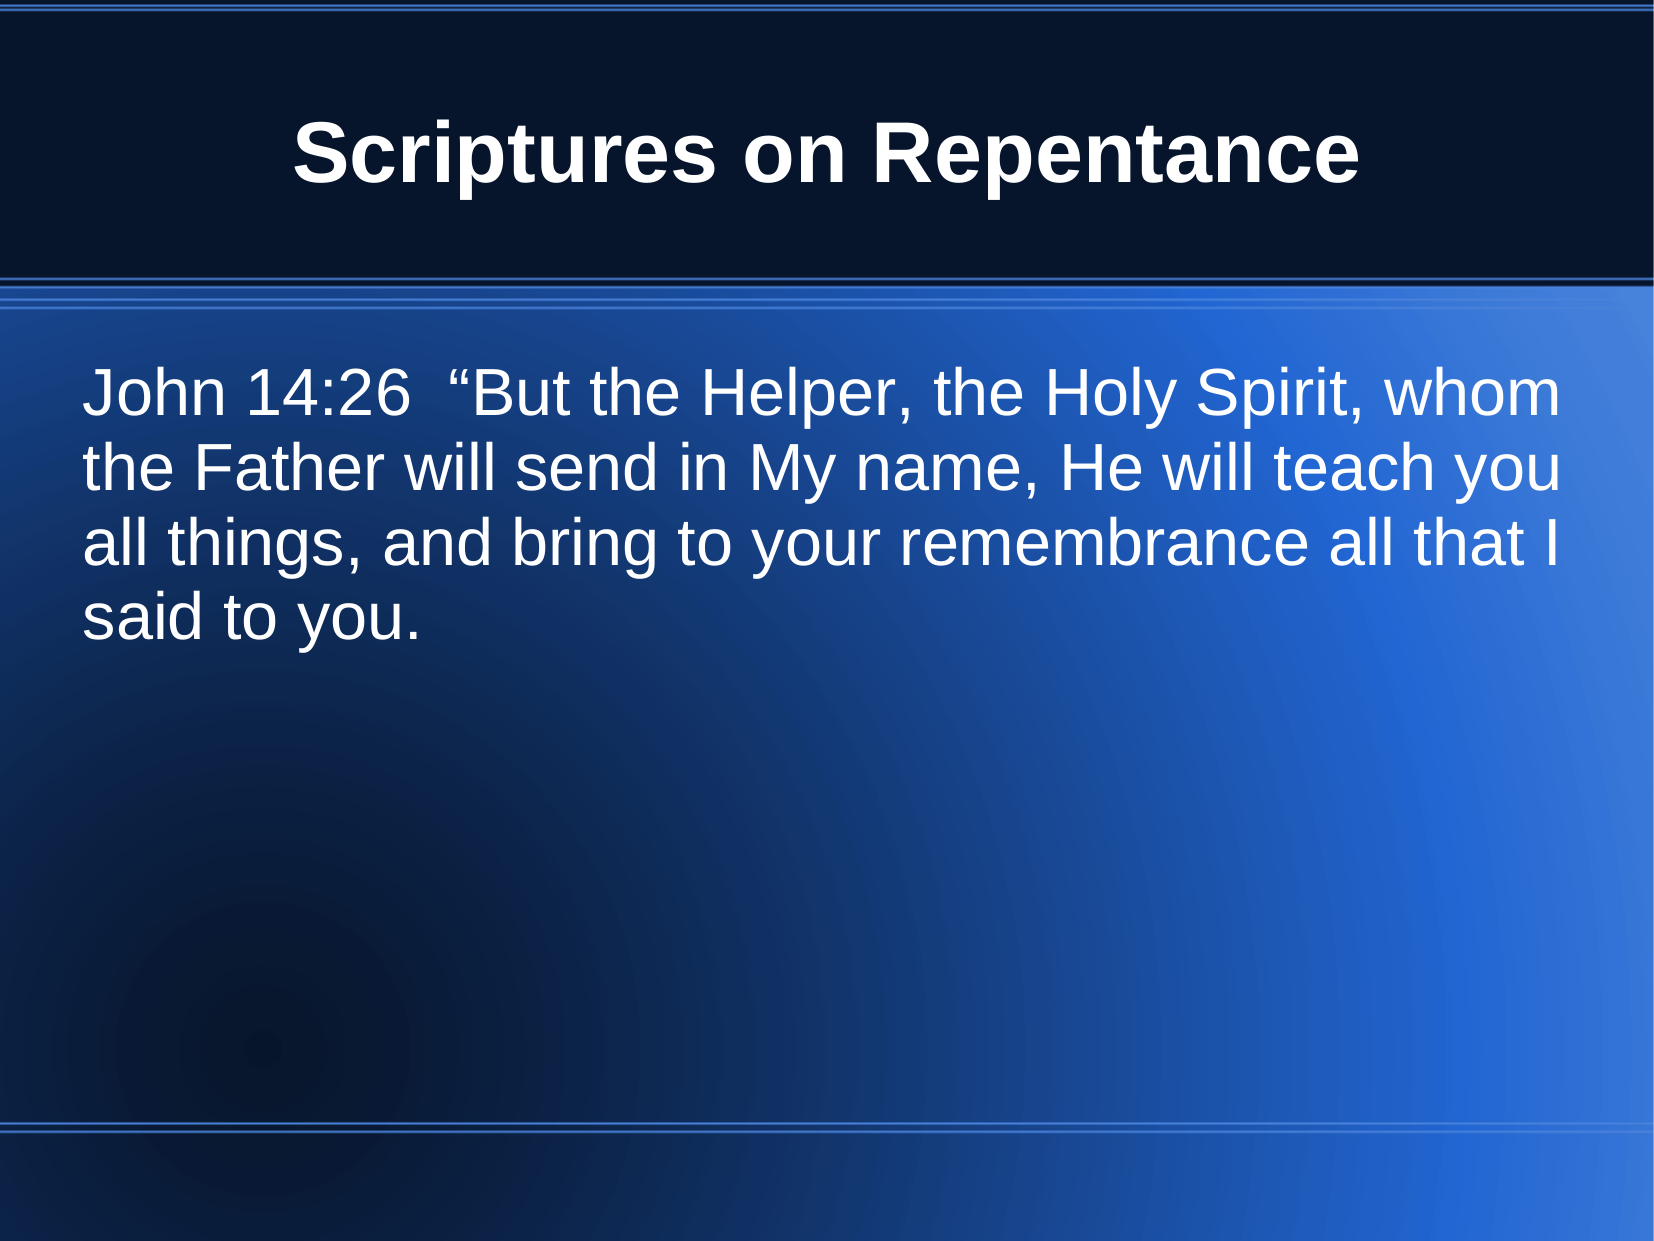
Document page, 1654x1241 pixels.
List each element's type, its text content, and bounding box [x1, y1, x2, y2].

title Scriptures on Repentance [82, 49, 1571, 257]
list John 14:26 “But the Helper, the Holy Spirit, whom the Father will send in My name, He will teach you all things, and bring to your remembrance all that I said to you. [82, 355, 1571, 1058]
picture [0, 0, 1654, 1241]
